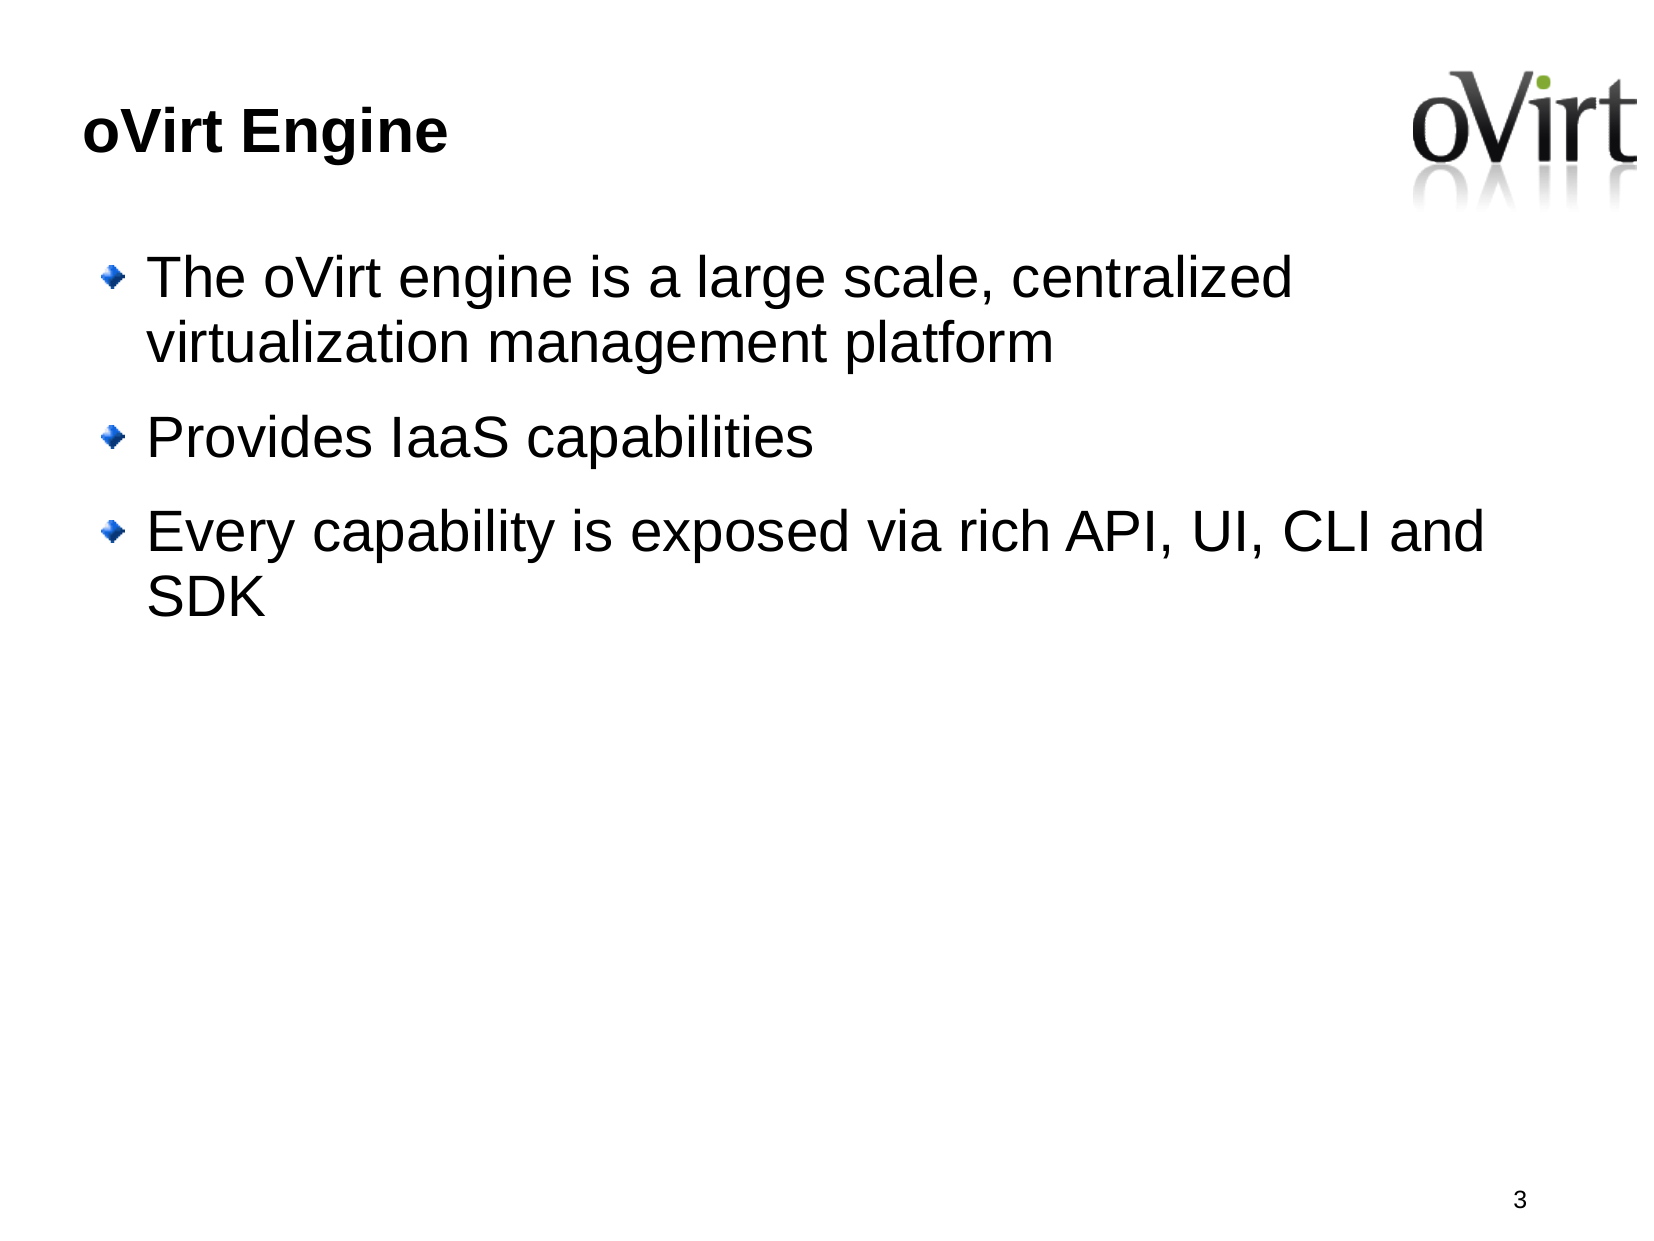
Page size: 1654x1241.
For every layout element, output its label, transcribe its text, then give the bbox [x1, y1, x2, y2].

picture [1413, 63, 1637, 212]
title oVirt Engine [82, 37, 1303, 226]
list The oVirt engine is a large scale, centralized virtualization management platform Provides IaaS capabilities Every capability is exposed via rich API, UI, CLI and SDK [86, 244, 1576, 1039]
